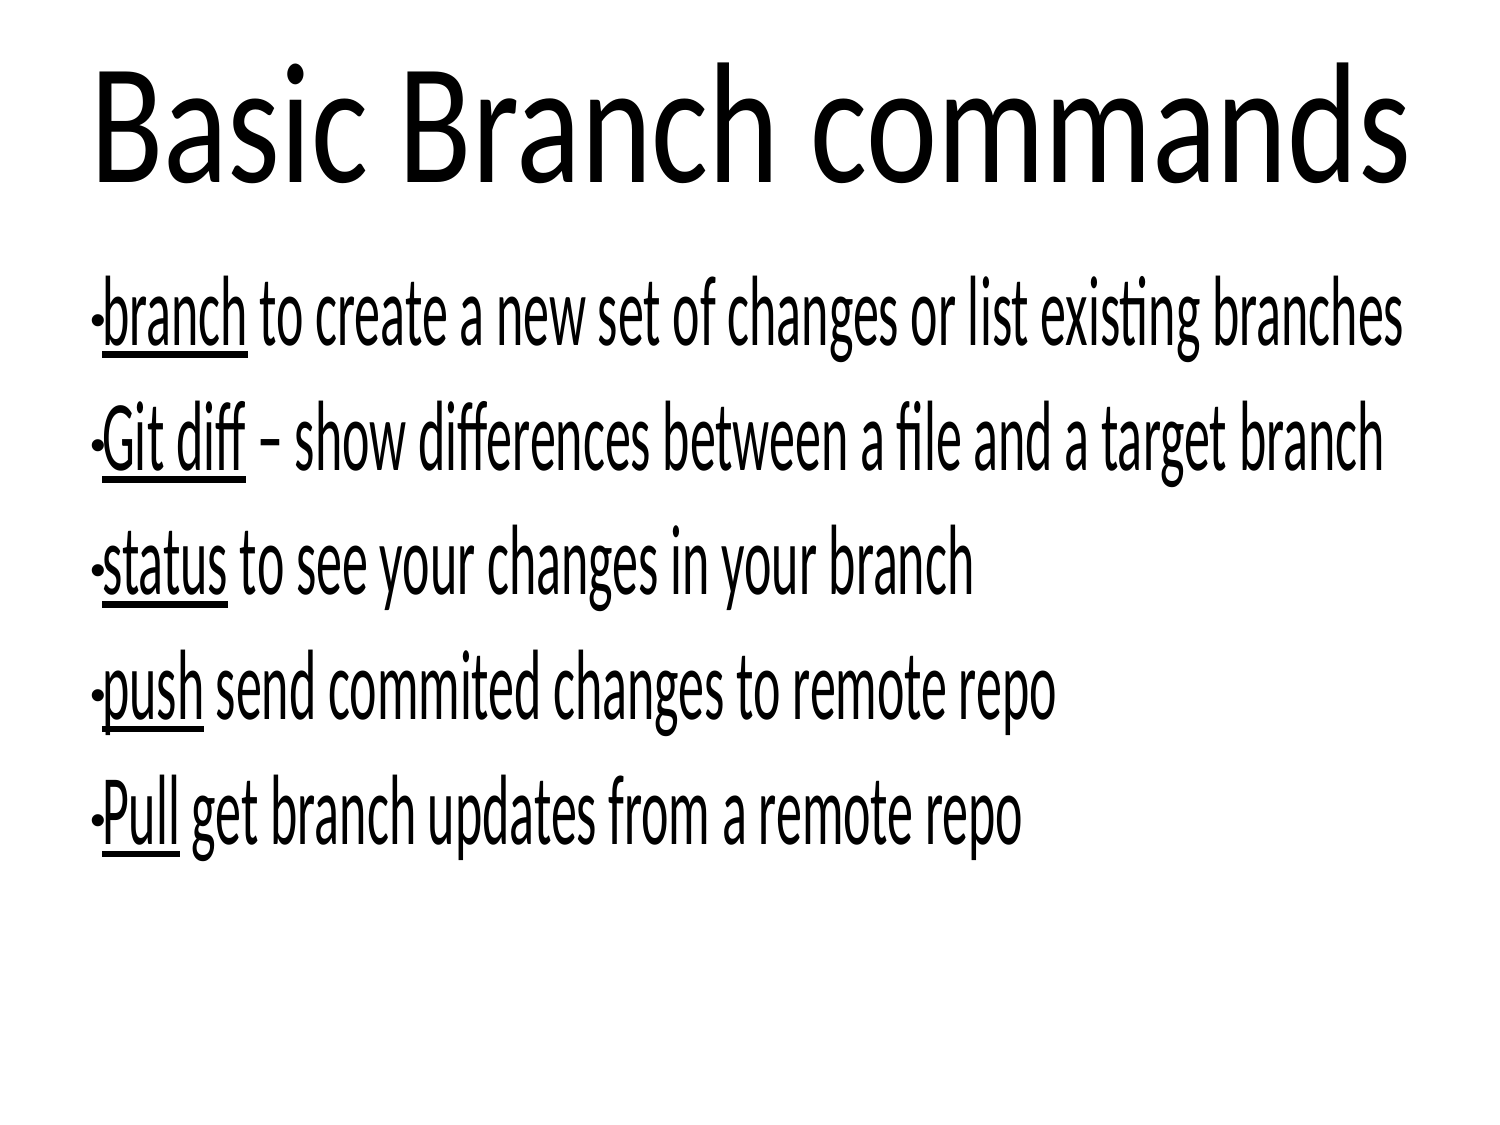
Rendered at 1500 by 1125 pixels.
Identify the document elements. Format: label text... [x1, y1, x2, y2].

title Basic Branch commands [75, 45, 1426, 233]
list branch to create a new set of changes or list existing branches Git diff – show differences between a file and a target branch status to see your changes in your branch push send commited changes to remote repo Pull get branch updates from a remote repo [75, 262, 1426, 1005]
